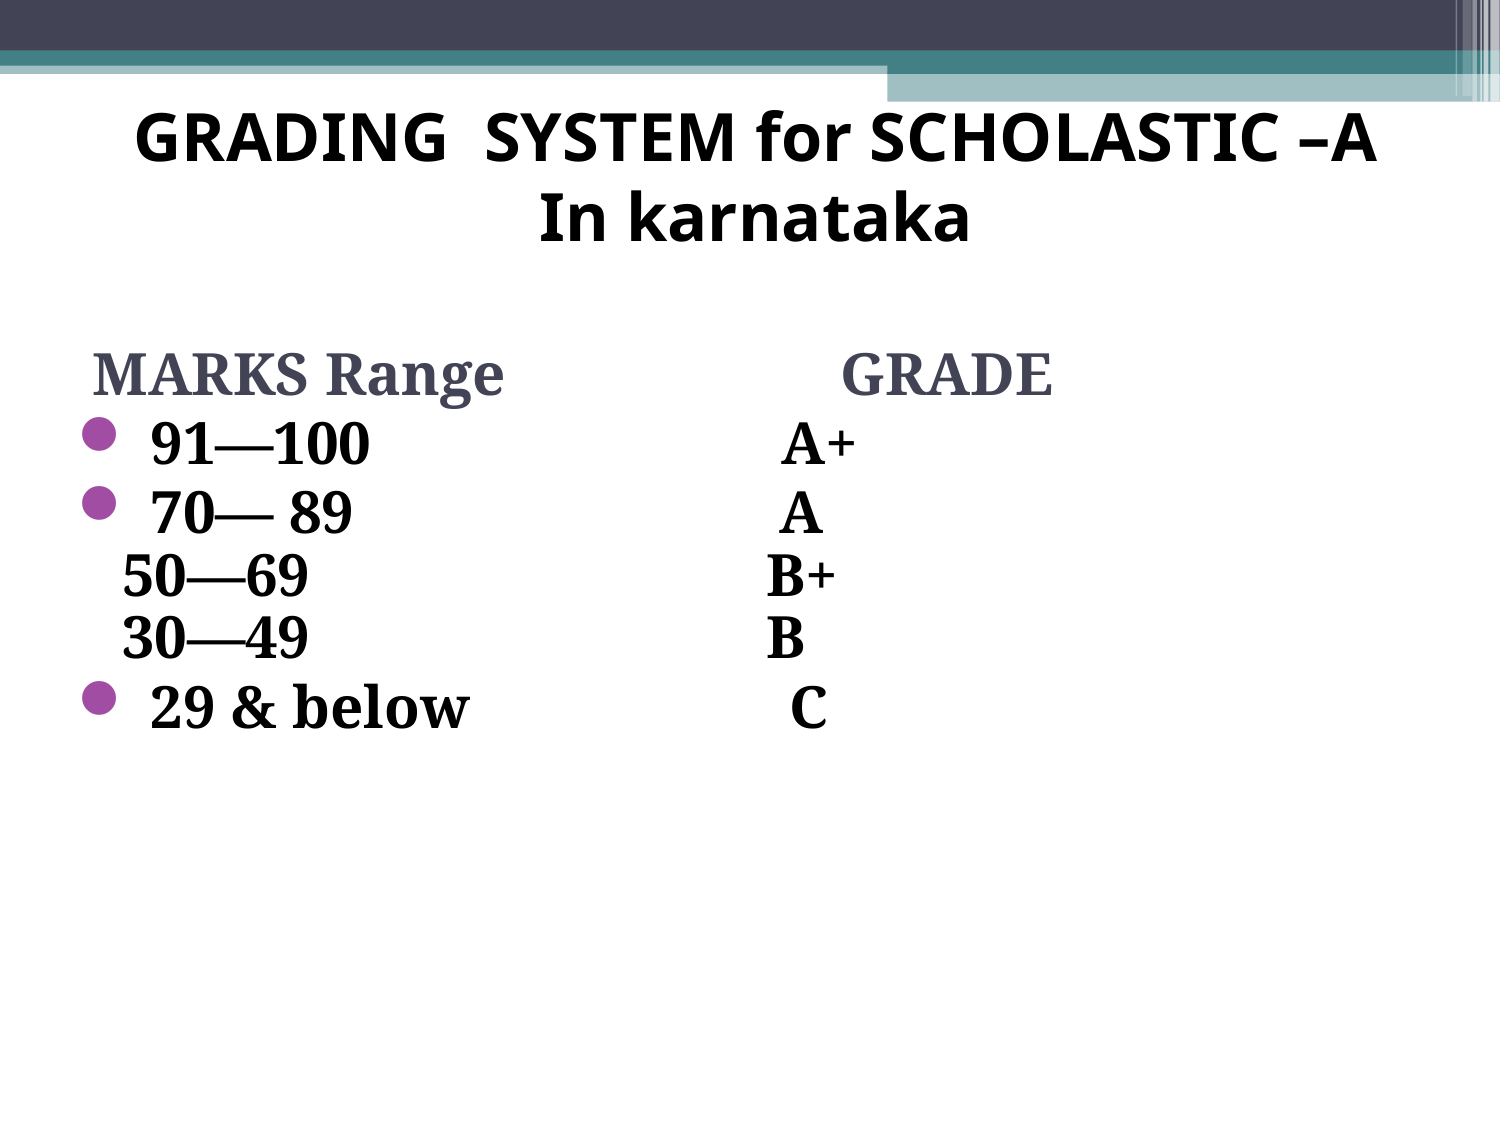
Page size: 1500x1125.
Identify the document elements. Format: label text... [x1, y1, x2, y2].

title GRADING SYSTEM for SCHOLASTIC –A In karnataka [75, 74, 1438, 276]
list MARKS Range GRADE 91—100 A+ 70— 89 A 50—69 B+ 30—49 B 29 & below C [62, 337, 1438, 1013]
